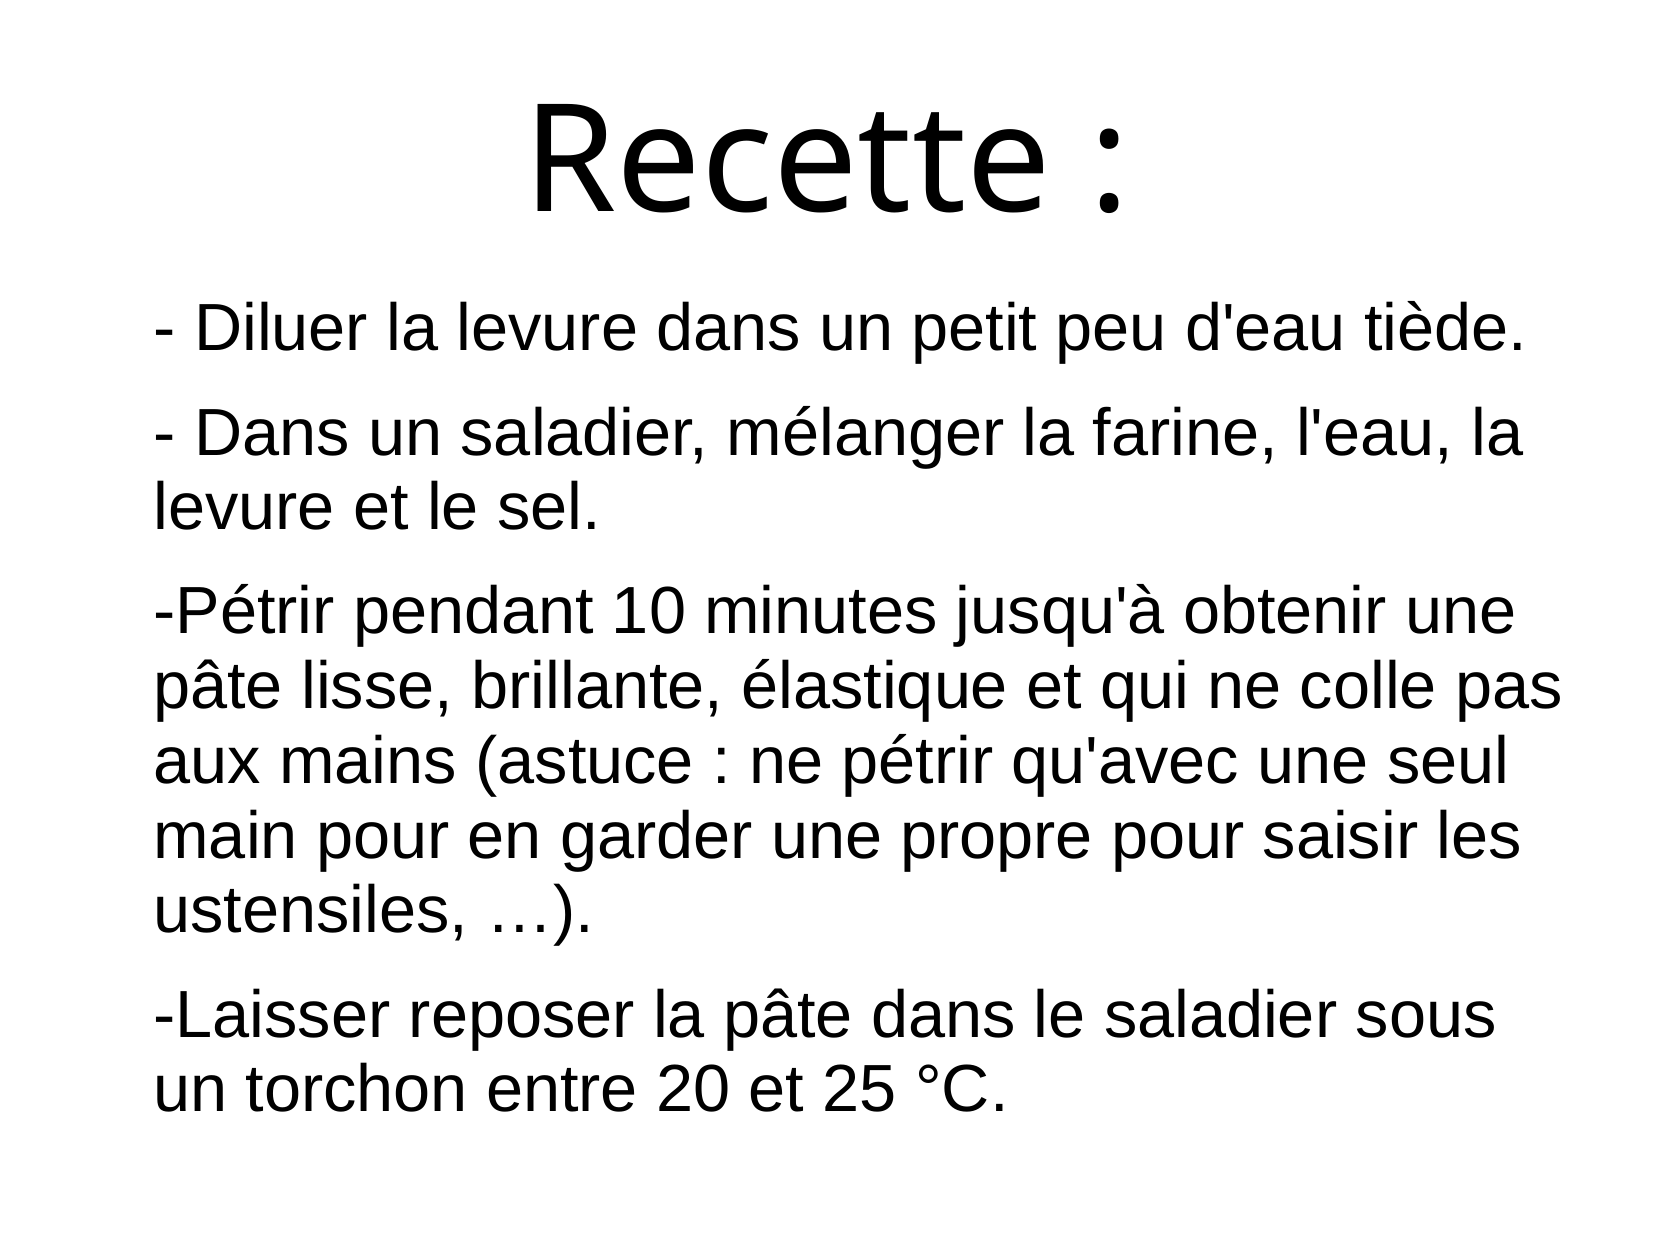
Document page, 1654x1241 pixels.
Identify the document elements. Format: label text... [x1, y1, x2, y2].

list - Diluer la levure dans un petit peu d'eau tiède. - Dans un saladier, mélanger la farine, l'eau, la levure et le sel. -Pétrir pendant 10 minutes jusqu'à obtenir une pâte lisse, brillante, élastique et qui ne colle pas aux mains (astuce : ne pétrir qu'avec une seul main pour en garder une propre pour saisir les ustensiles, …). -Laisser reposer la pâte dans le saladier sous un torchon entre 20 et 25 °C. [82, 290, 1571, 1121]
title Recette : [82, 49, 1571, 257]
